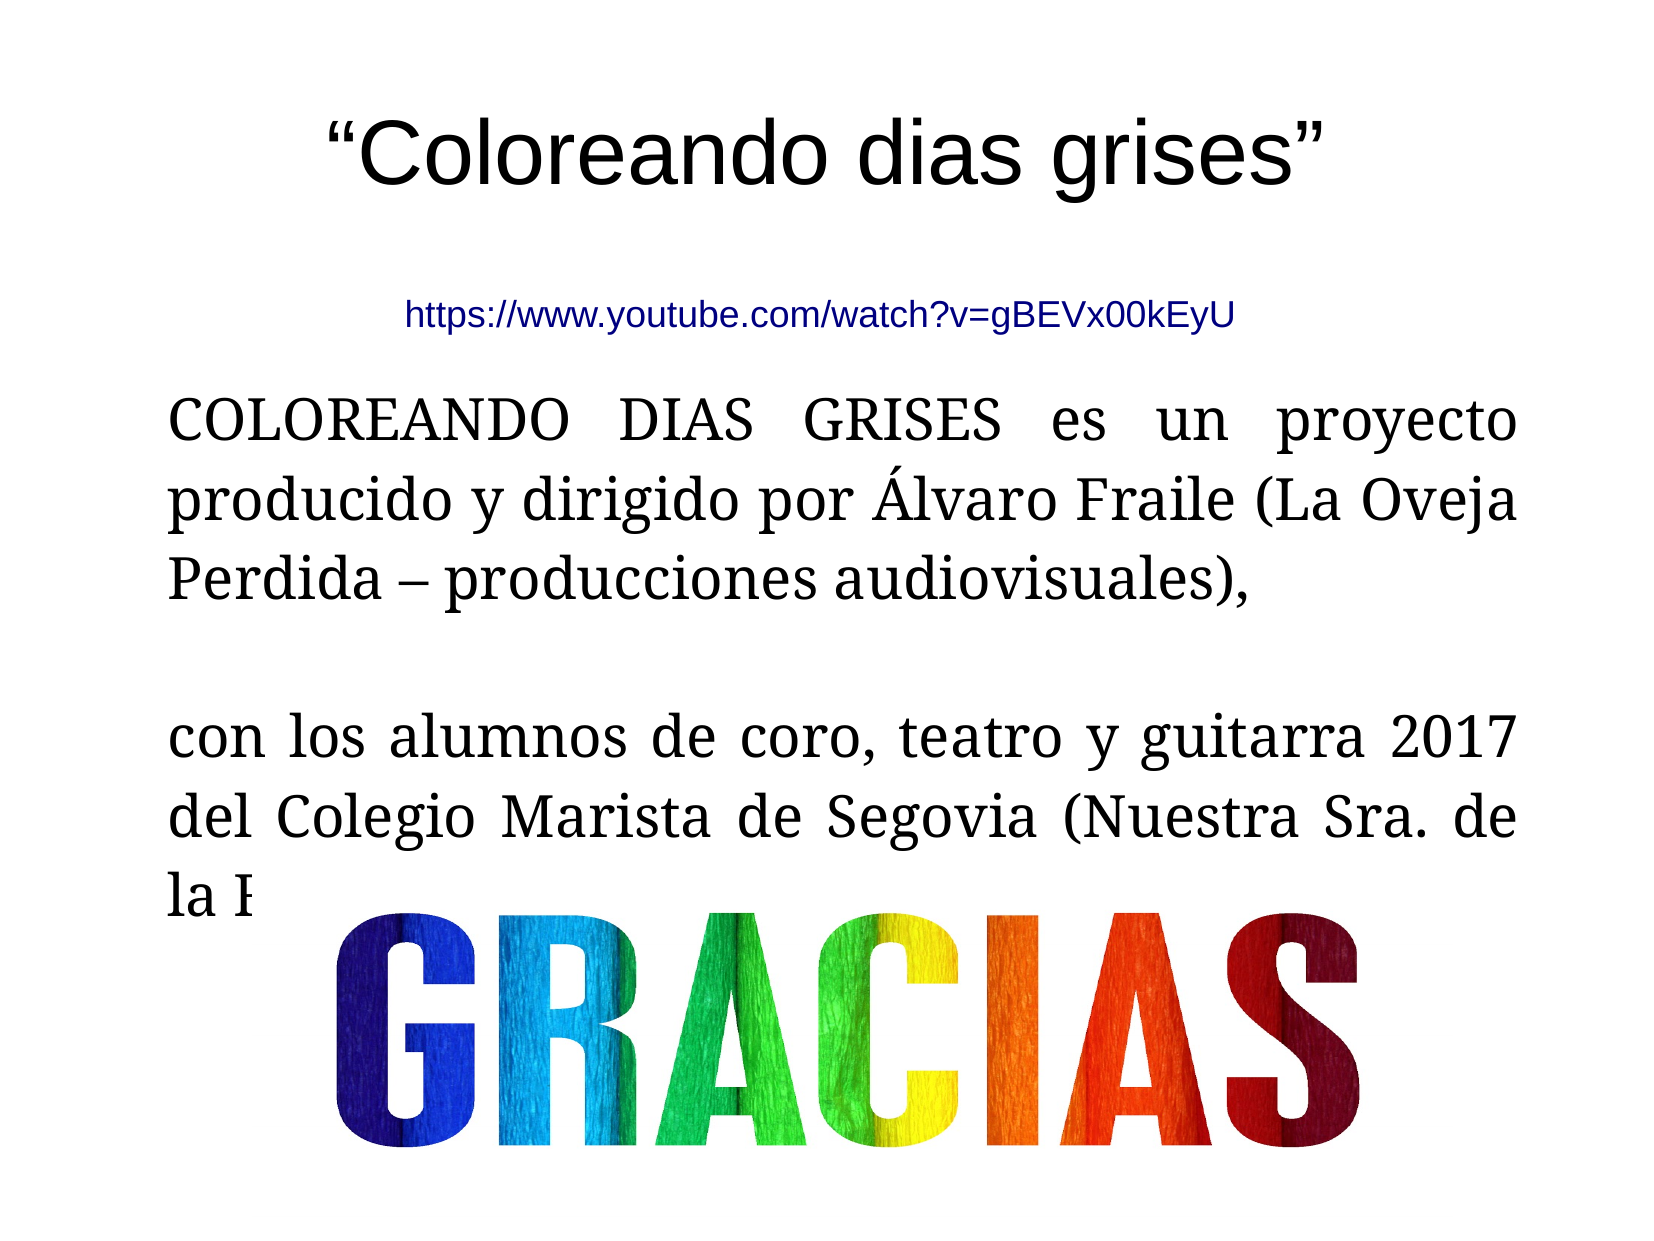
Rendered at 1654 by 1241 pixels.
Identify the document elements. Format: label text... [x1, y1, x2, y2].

picture [252, 854, 1453, 1217]
text_box COLOREANDO DIAS GRISES es un proyecto producido y dirigido por Álvaro Fraile (La Oveja Perdida – producciones audiovisuales), con los alumnos de coro, teatro y guitarra 2017 del Colegio Marista de Segovia (Nuestra Sra. de la Fuencisla). [152, 371, 1535, 851]
text_box https://www.youtube.com/watch?v=gBEVx00kEyU [389, 285, 1418, 371]
title “Coloreando dias grises” [82, 49, 1571, 257]
